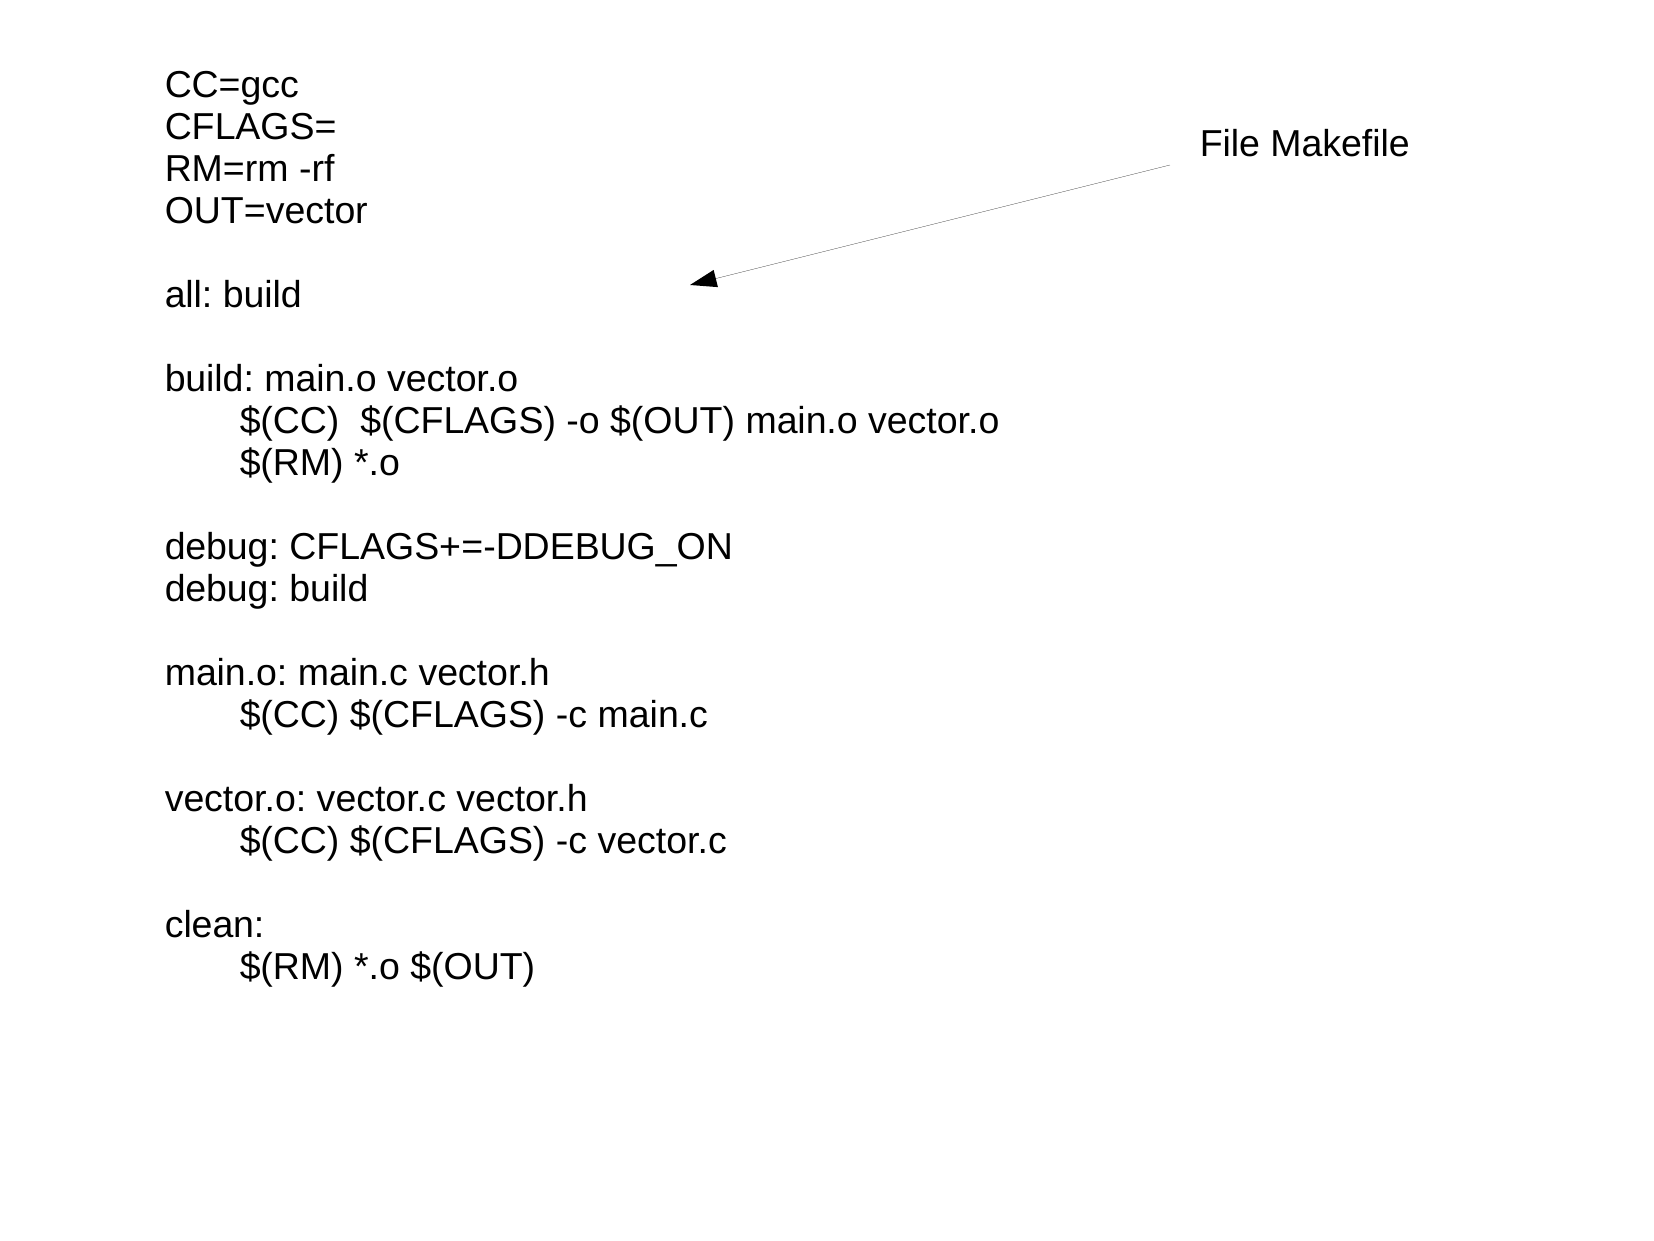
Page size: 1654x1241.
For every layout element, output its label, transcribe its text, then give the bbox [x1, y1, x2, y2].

text_box CC=gcc CFLAGS= RM=rm -rf OUT=vector all: build build: main.o vector.o $(CC) $(CFLAGS) -o $(OUT) main.o vector.o $(RM) *.o debug: CFLAGS+=-DDEBUG_ON debug: build main.o: main.c vector.h $(CC) $(CFLAGS) -c main.c vector.o: vector.c vector.h $(CC) $(CFLAGS) -c vector.c clean: $(RM) *.o $(OUT) [150, 55, 1486, 1037]
text_box File Makefile [1185, 115, 1486, 172]
